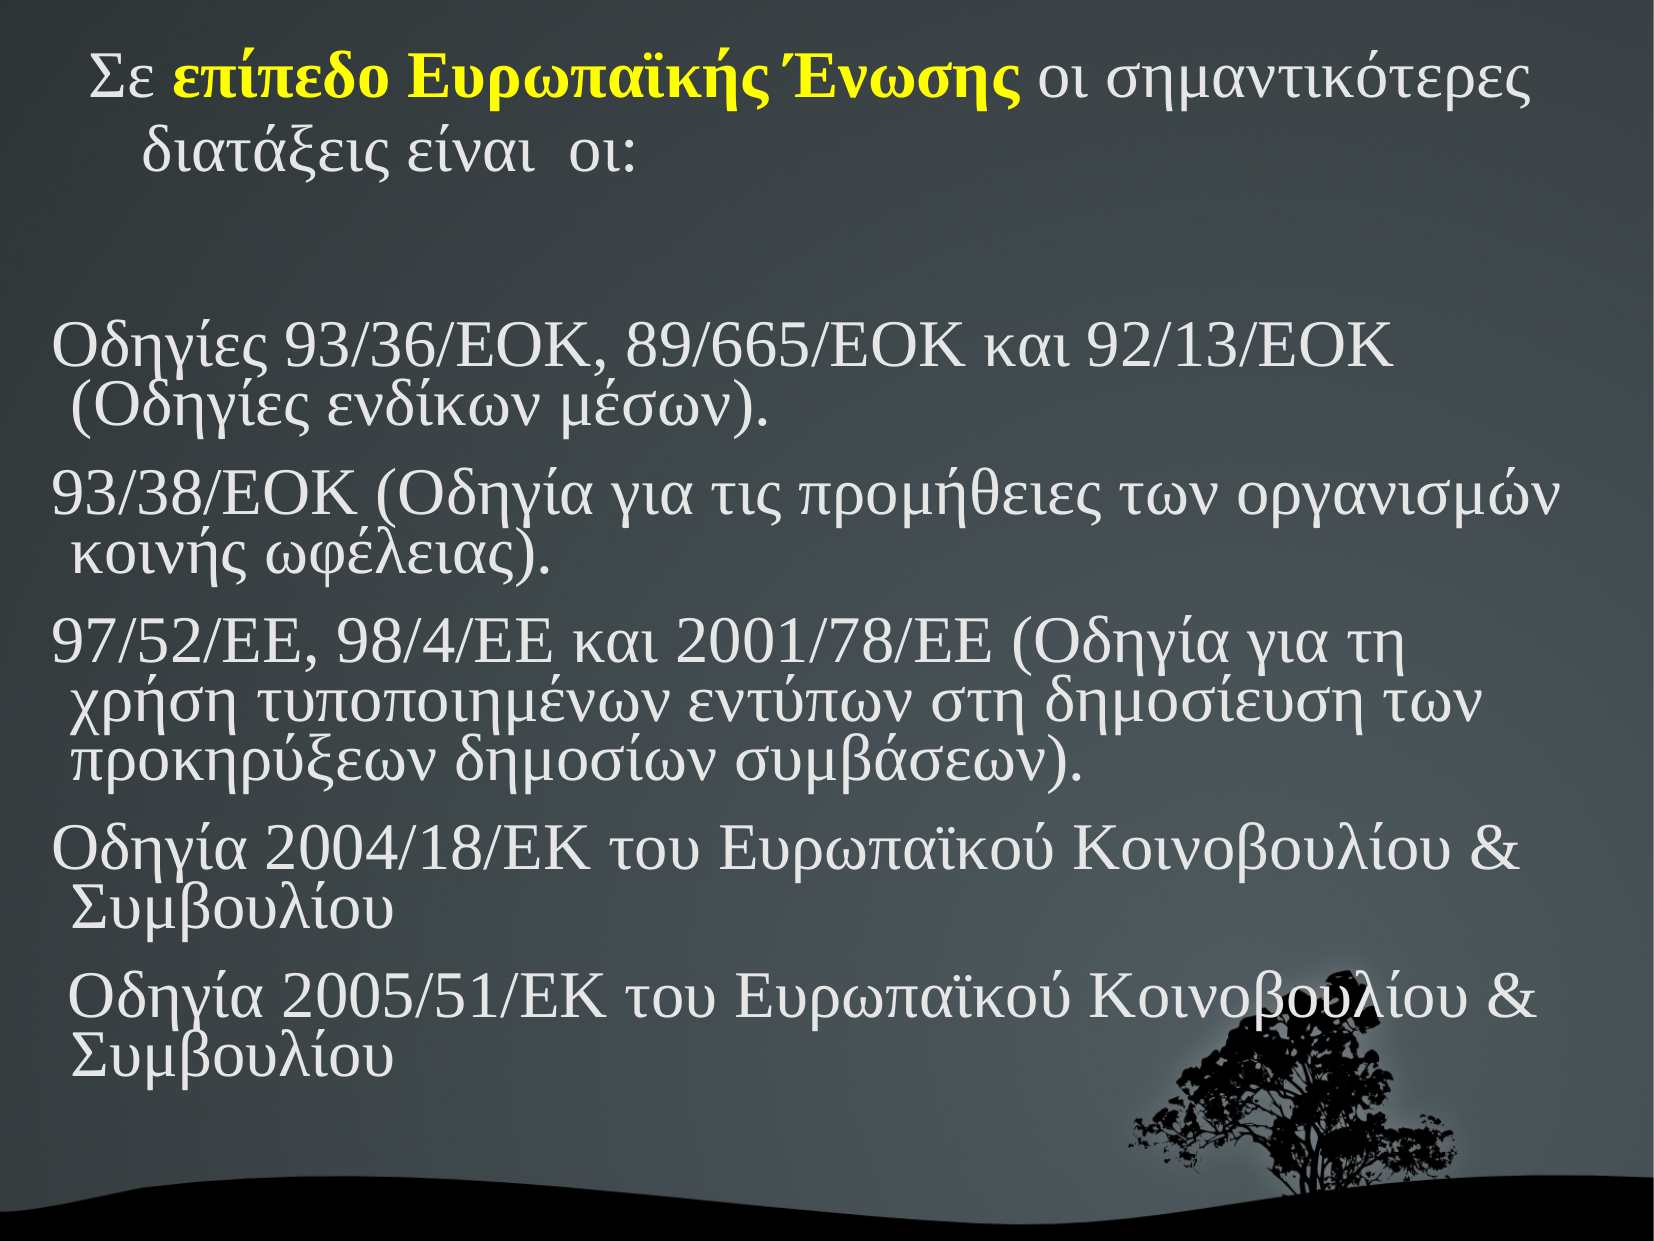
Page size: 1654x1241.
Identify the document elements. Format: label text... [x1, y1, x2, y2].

list Σε επίπεδο Ευρωπαϊκής Ένωσης οι σημαντικότερες διατάξεις είναι οι: Οδηγίες 93/36/ΕΟΚ, 89/665/ΕΟΚ και 92/13/ΕΟΚ (Οδηγίες ενδίκων μέσων). 93/38/ΕΟΚ (Οδηγία για τις προμήθειες των οργανισμών κοινής ωφέλειας). 97/52/ΕΕ, 98/4/ΕΕ και 2001/78/ΕΕ (Οδηγία για τη χρήση τυποποιημένων εντύπων στη δημοσίευση των προκηρύξεων δημοσίων συμβάσεων). Οδηγία 2004/18/ΕΚ του Ευρωπαϊκού Κοινοβουλίου & Συμβουλίου Οδηγία 2005/51/ΕΚ του Ευρωπαϊκού Κοινοβουλίου & Συμβουλίου [0, 37, 1576, 1178]
picture [0, 0, 1654, 1241]
